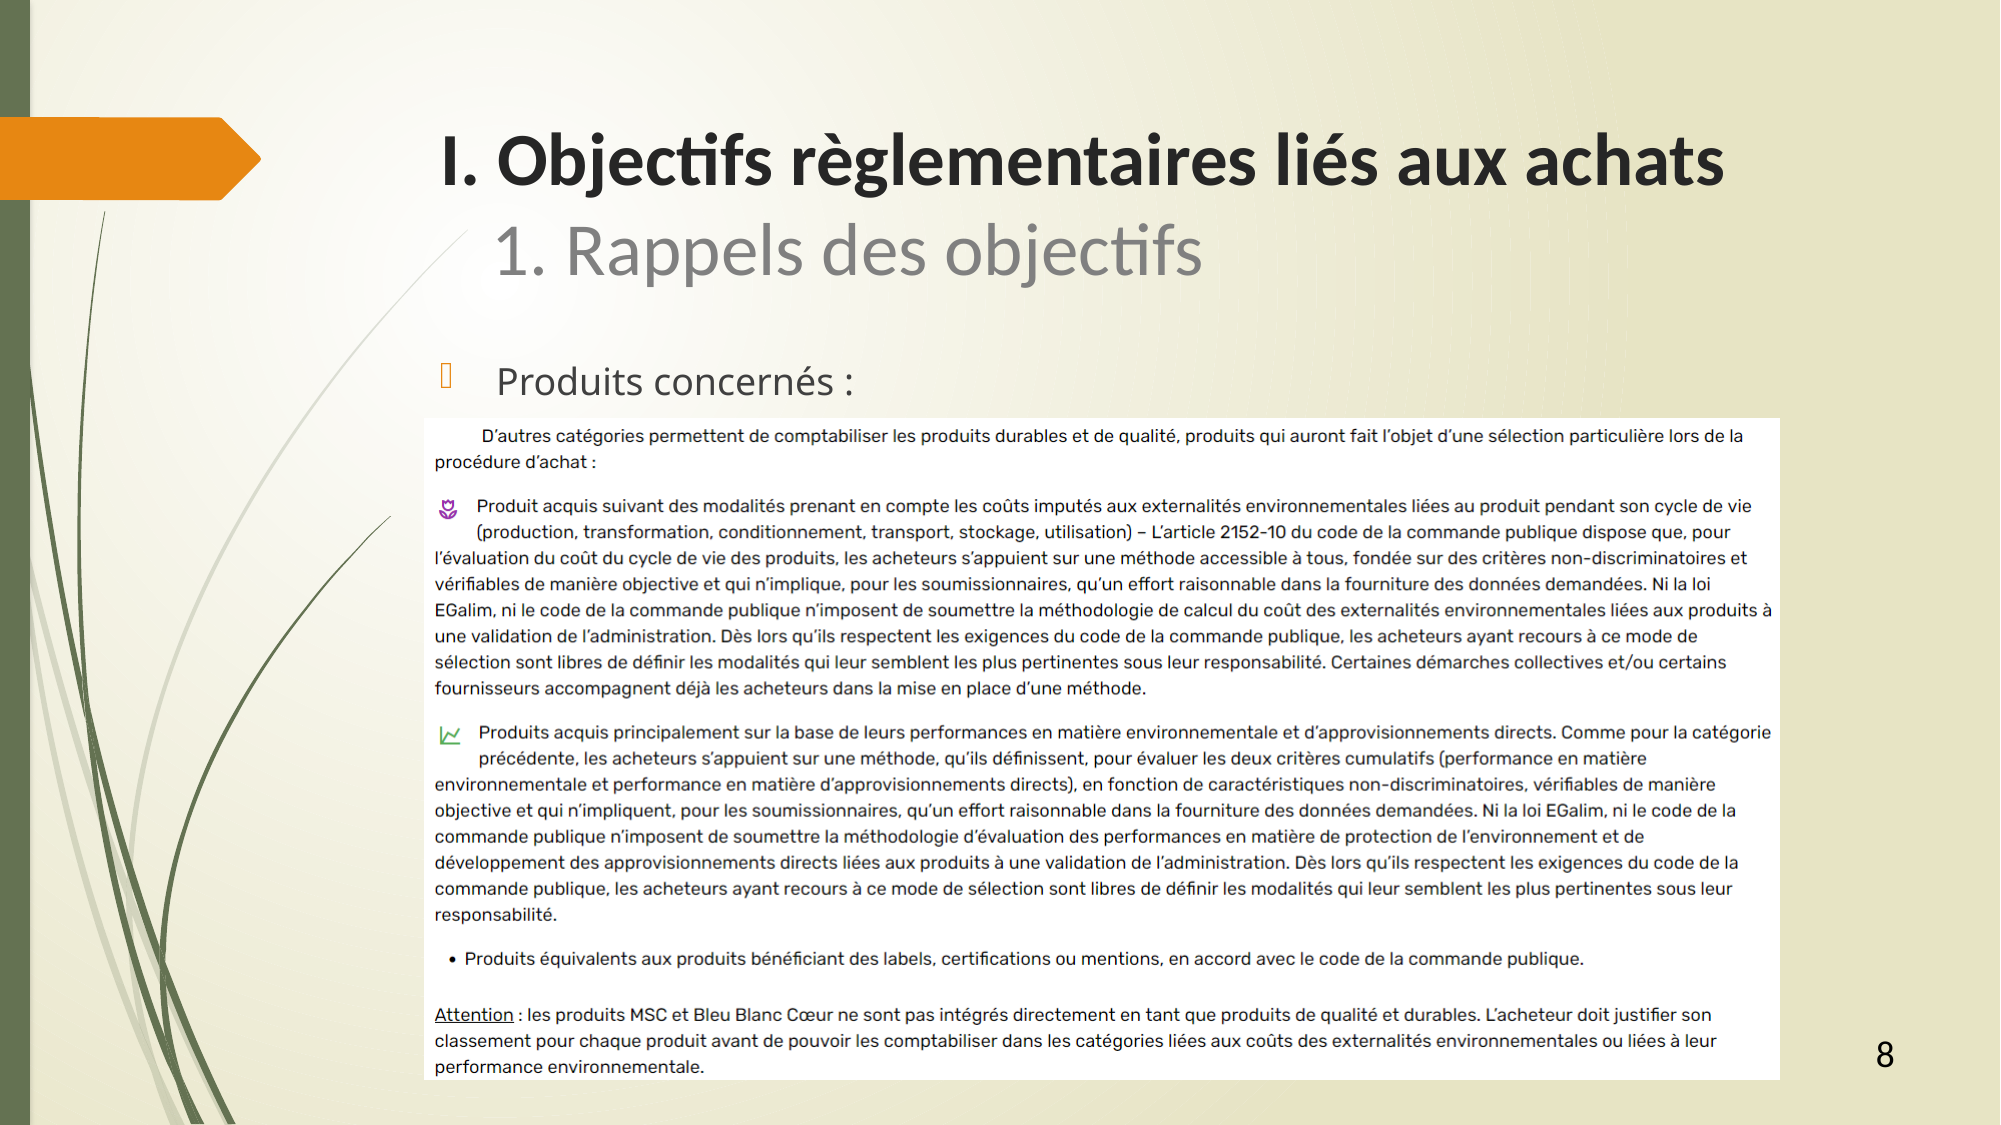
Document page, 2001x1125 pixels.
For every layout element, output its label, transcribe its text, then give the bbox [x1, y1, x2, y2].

title I. Objectifs règlementaires liés aux achats 1. Rappels des objectifs [425, 102, 1888, 313]
list Produits concernés : [424, 350, 1888, 1023]
picture [424, 418, 1780, 1080]
text_box <numéro> [1861, 1022, 1958, 1083]
